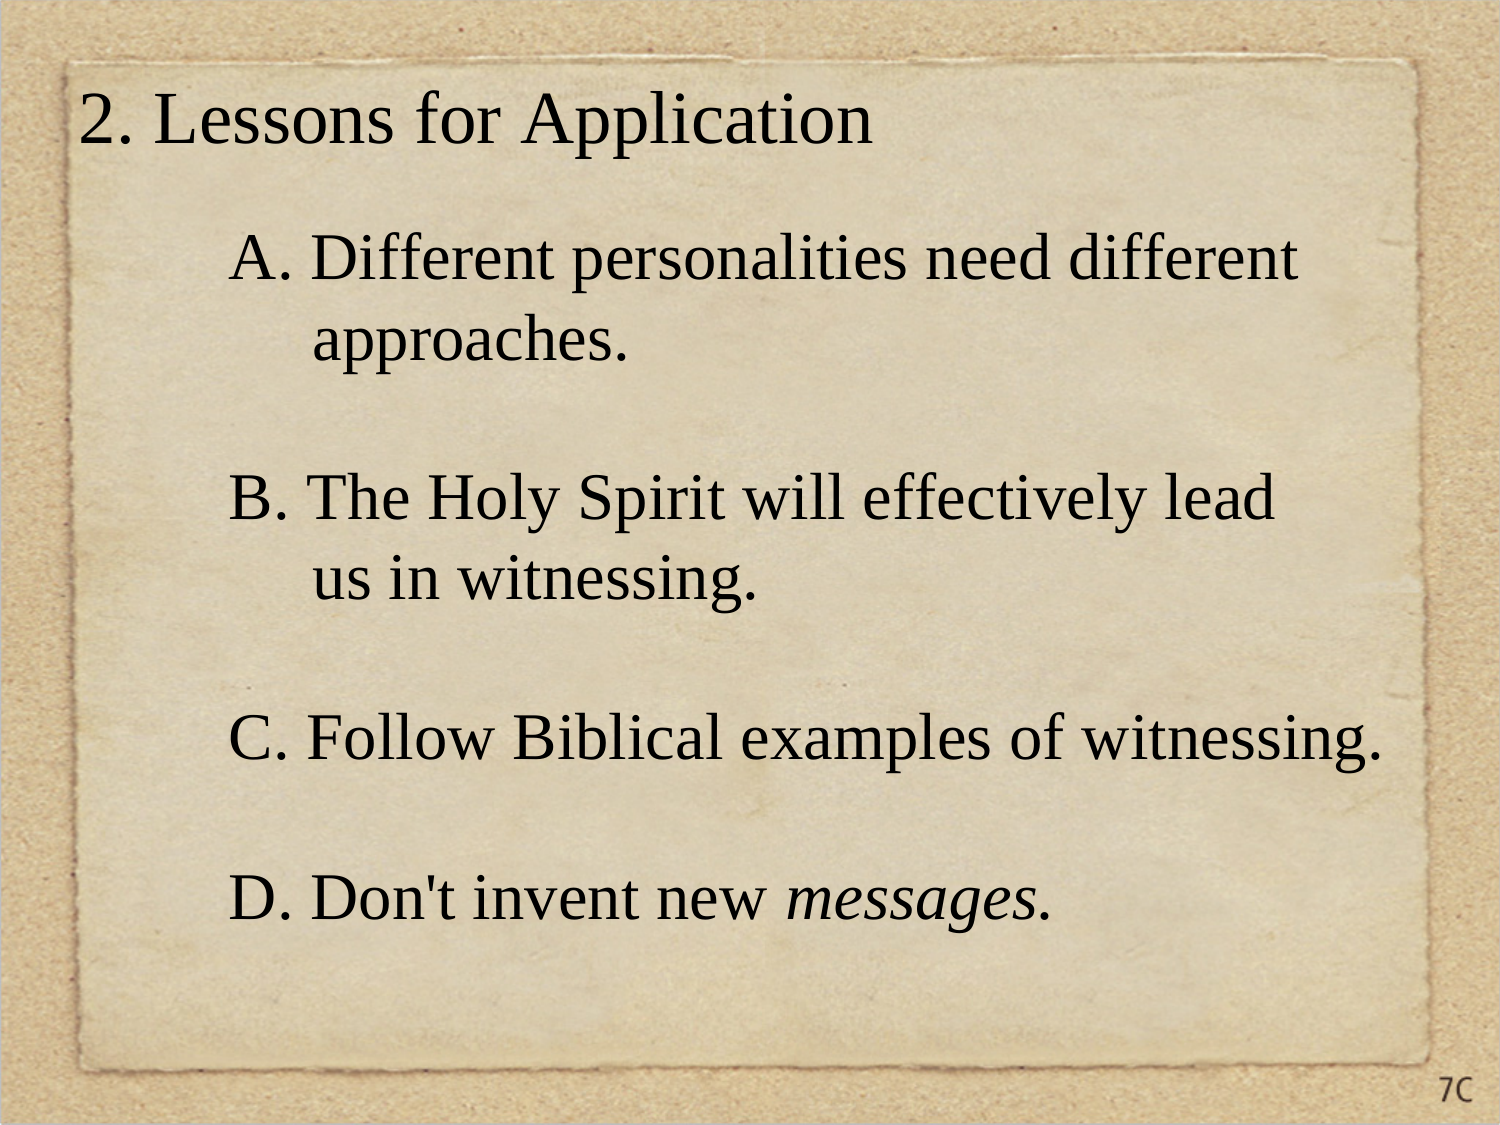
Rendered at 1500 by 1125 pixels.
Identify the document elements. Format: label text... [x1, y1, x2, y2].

picture [0, 0, 1500, 1125]
text_box 2. Lessons for Application A. Different personalities need different approaches. B. The Holy Spirit will effectively lead us in witnessing. C. Follow Biblical examples of witnessing. D. Don't invent new messages. [64, 60, 1411, 976]
